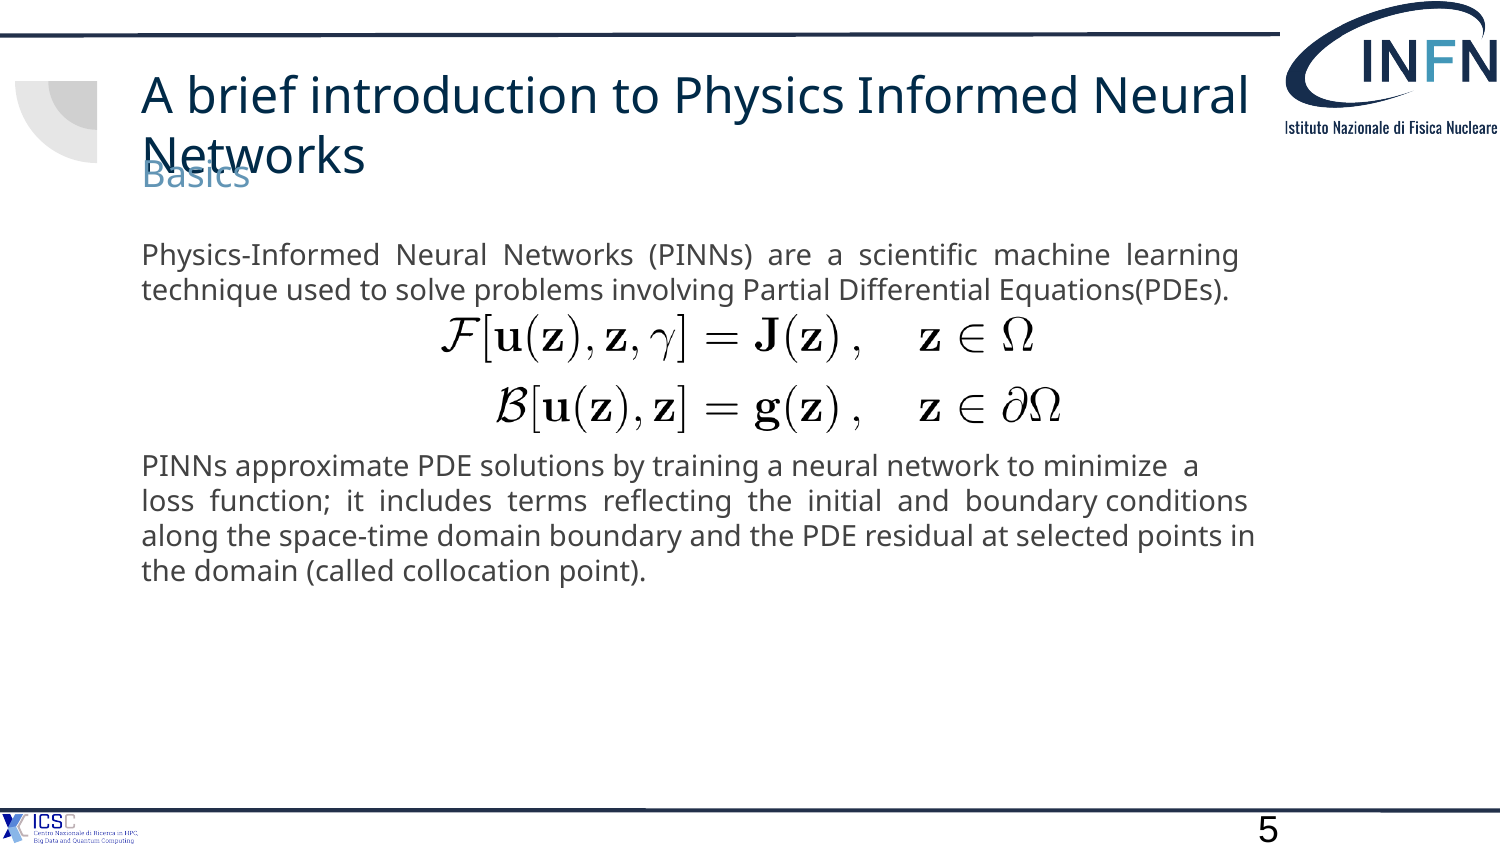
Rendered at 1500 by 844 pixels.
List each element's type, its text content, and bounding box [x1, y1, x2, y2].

picture [0, 810, 143, 844]
title Basics [126, 134, 1280, 222]
list Physics-Informed Neural Networks (PINNs) are a scientific machine learning technique used to solve problems involving Partial Differential Equations(PDEs). [126, 222, 1280, 315]
text_box PINNs approximate PDE solutions by training a neural network to minimize a loss function; it includes terms reflecting the initial and boundary conditions along the space-time domain boundary and the PDE residual at selected points in the domain (called collocation point). [126, 432, 1280, 603]
title A brief introduction to Physics Informed Neural Networks [126, 48, 1280, 134]
picture [1280, 0, 1500, 137]
picture [440, 314, 1060, 432]
